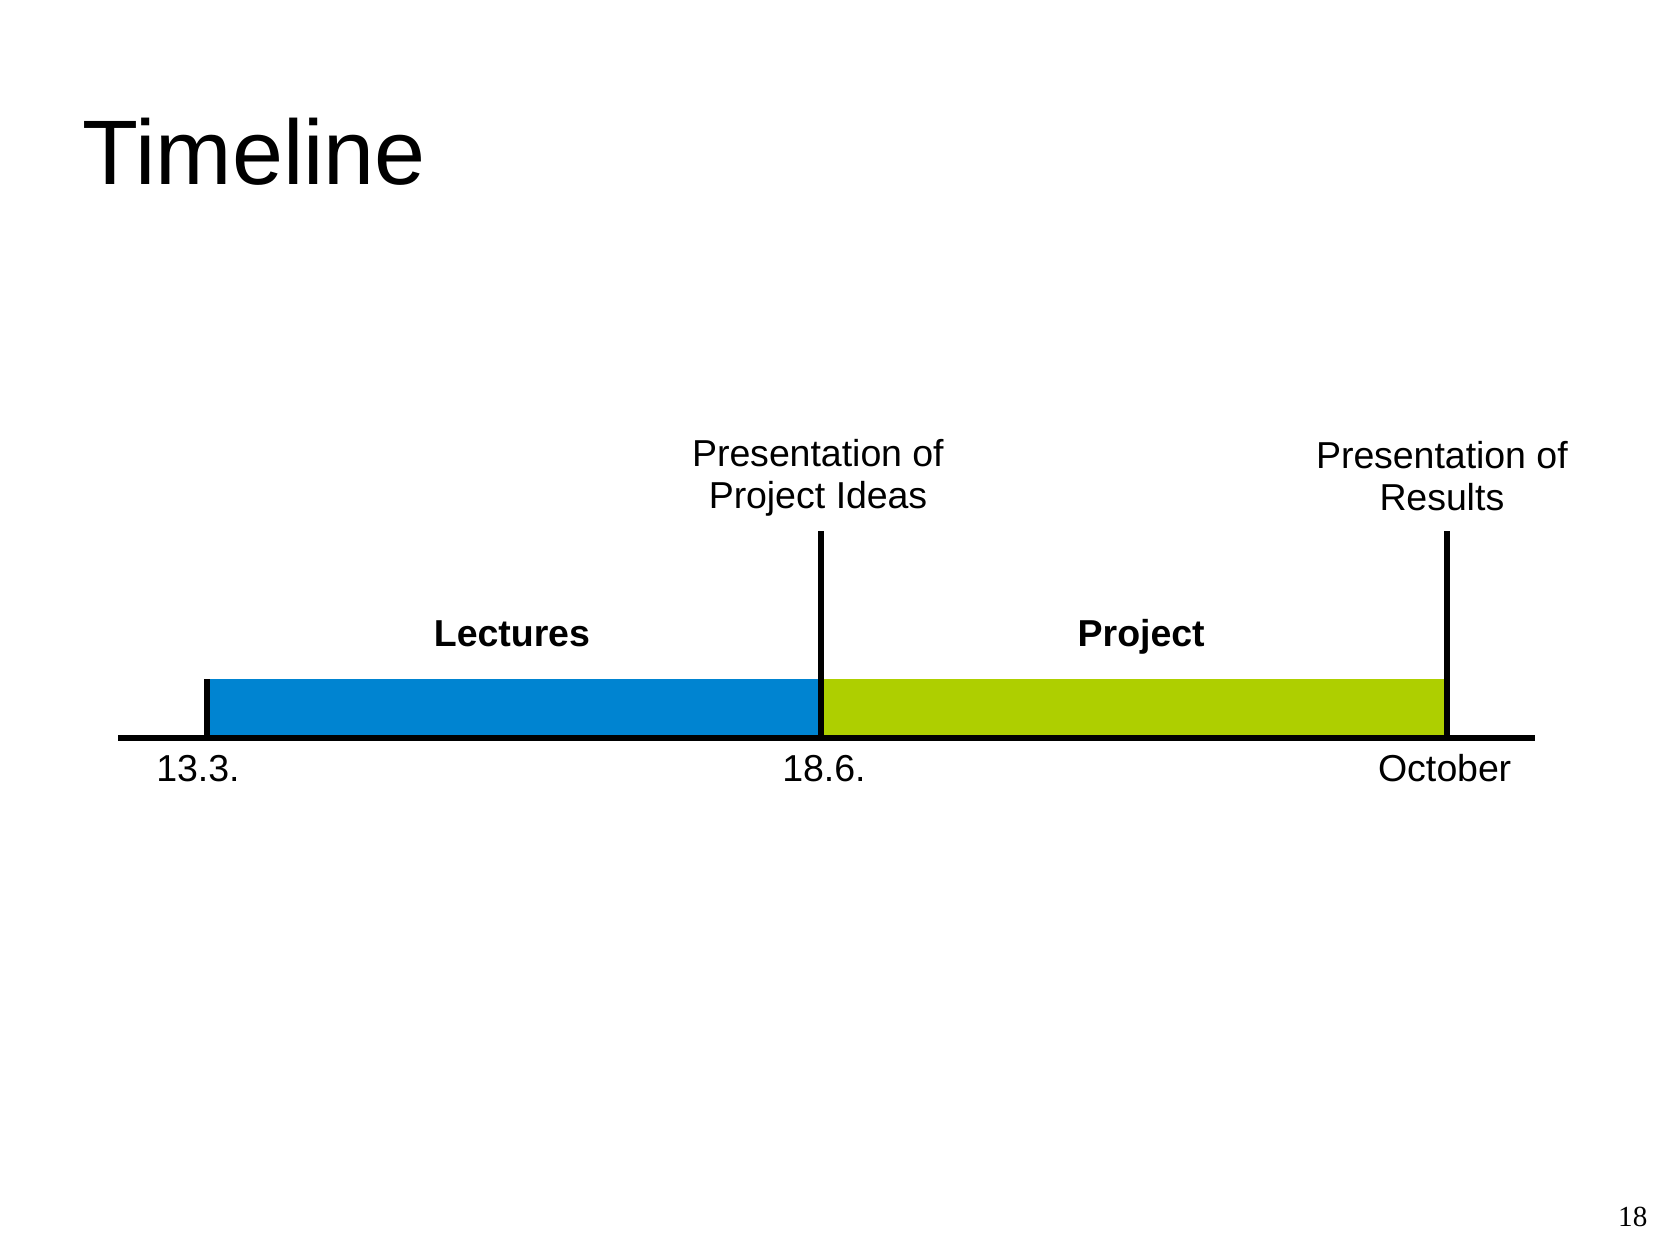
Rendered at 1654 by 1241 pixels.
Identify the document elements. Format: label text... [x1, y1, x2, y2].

text_box 18.6. [767, 740, 881, 798]
text_box [210, 679, 818, 735]
title Timeline [82, 56, 1152, 250]
text_box 13.3. [141, 740, 255, 798]
text_box Project [1062, 604, 1220, 663]
text_box Presentation of Results [1301, 426, 1583, 526]
text_box October [1363, 740, 1527, 798]
text_box Presentation of Project Ideas [677, 425, 959, 525]
text_box [824, 679, 1444, 735]
text_box Lectures [419, 604, 605, 663]
